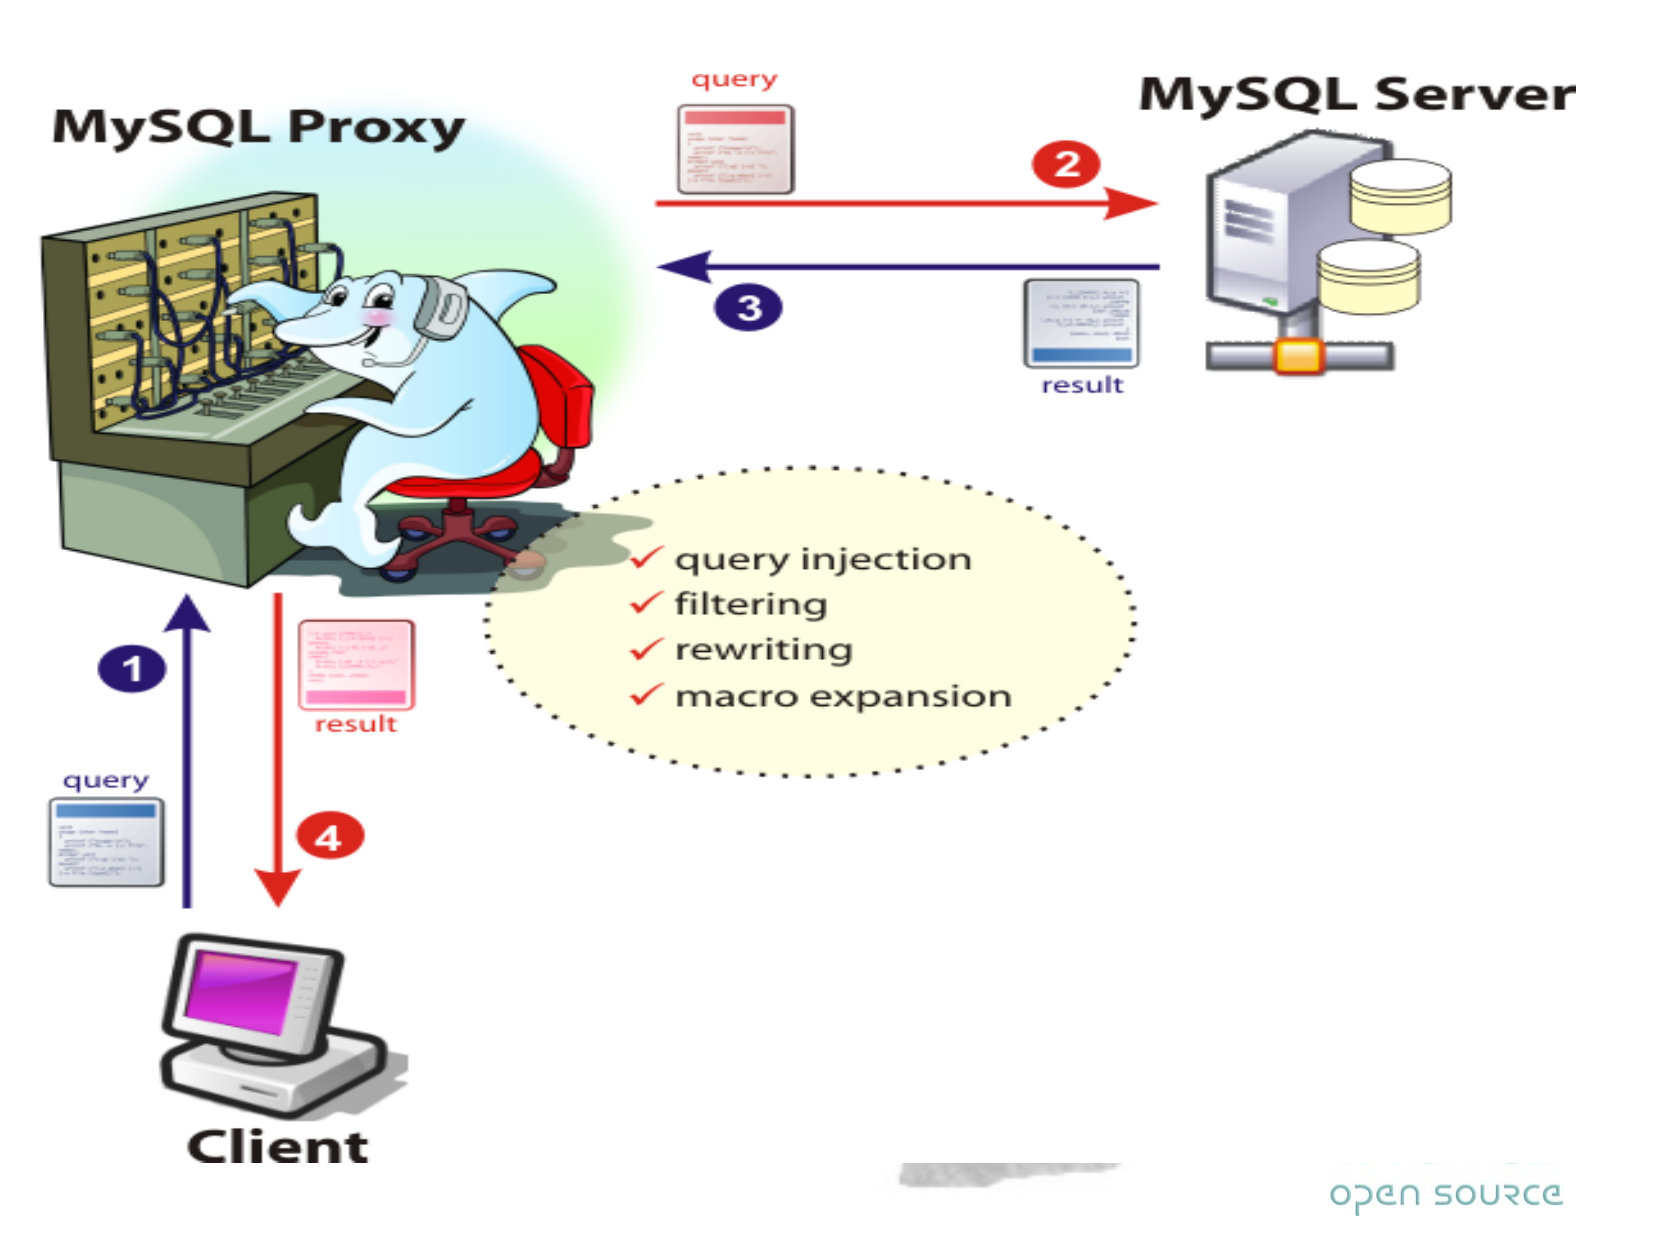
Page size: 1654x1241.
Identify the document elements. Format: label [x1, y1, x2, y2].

picture [37, 74, 1576, 1241]
